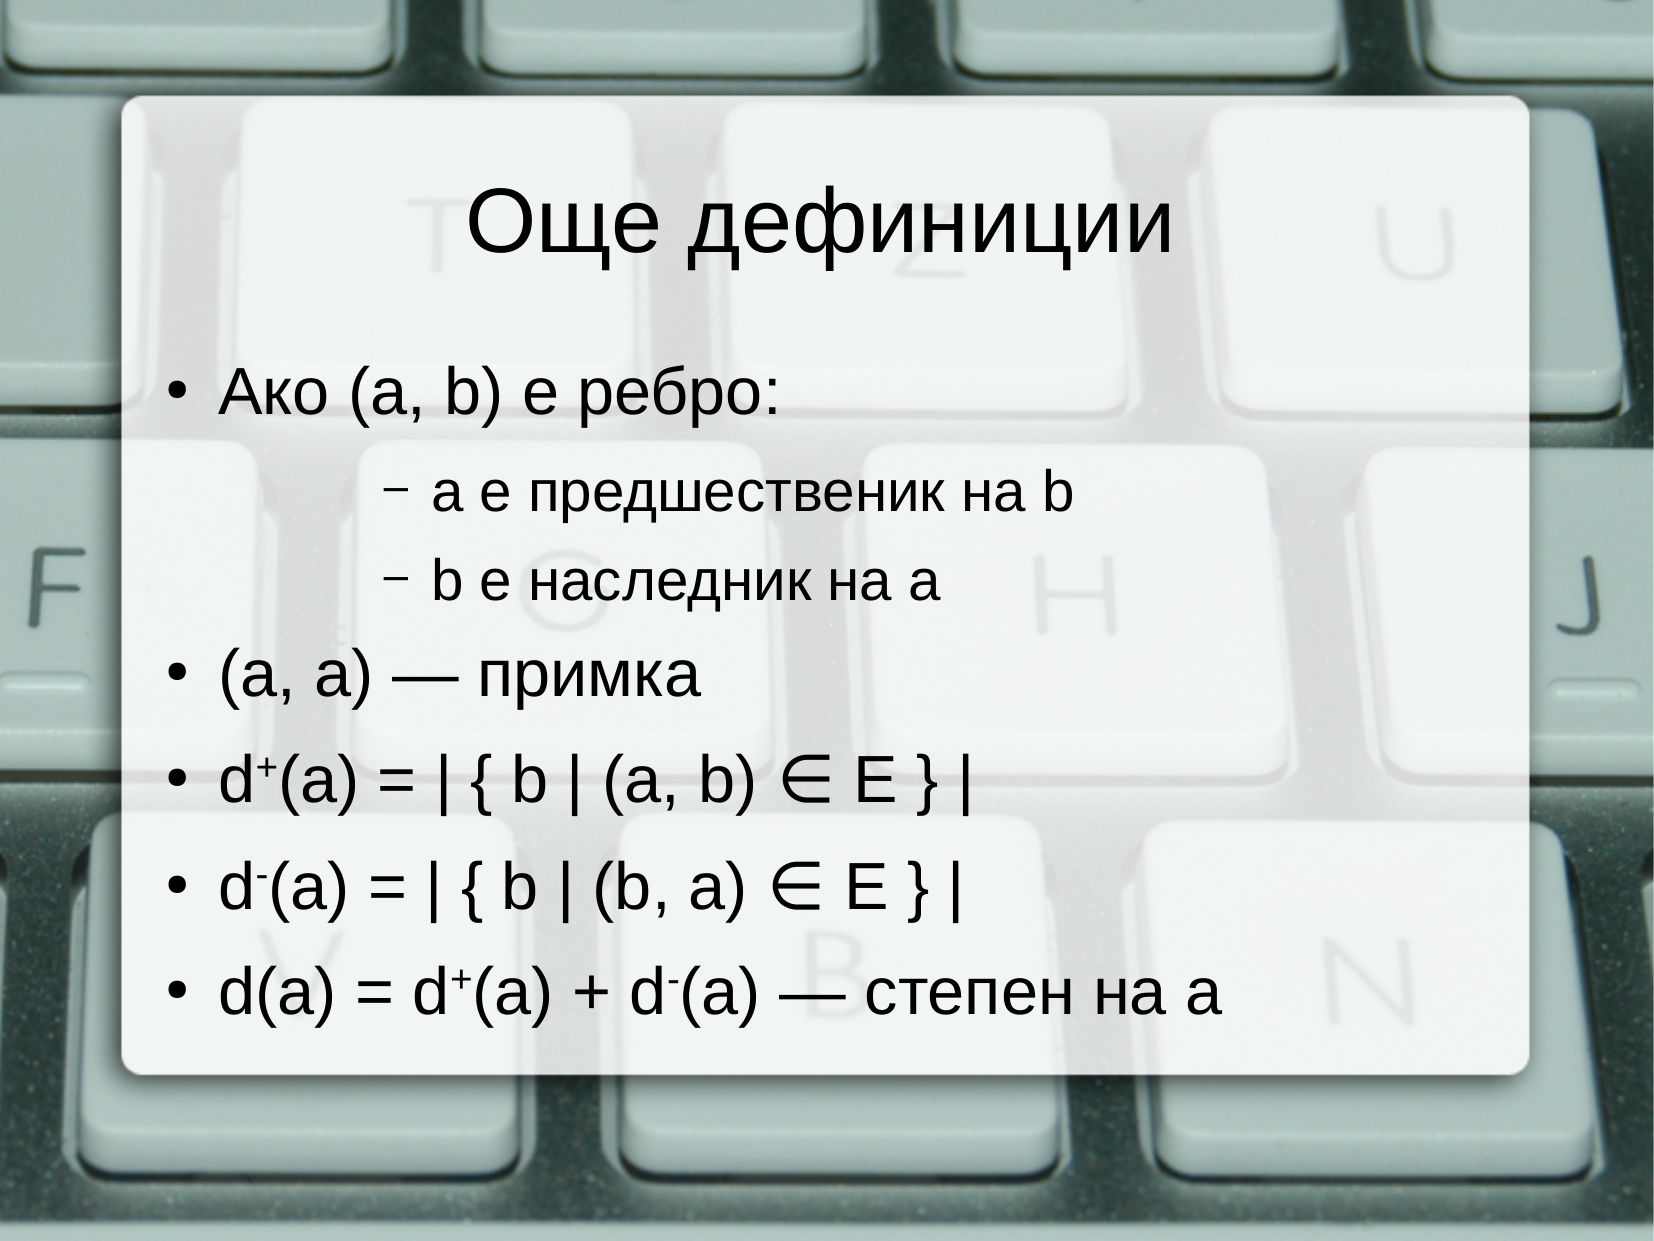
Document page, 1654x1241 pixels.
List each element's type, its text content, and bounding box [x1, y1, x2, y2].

picture [0, 0, 1654, 1241]
list Ако (a, b) е ребро: a е предшественик на b b е наследник на a (a, a) — примка d+(a) = | { b | (a, b) ∈ E } | d-(a) = | { b | (b, a) ∈ E } | d(a) = d+(a) + d-(a) — степен на a [147, 354, 1506, 1074]
title Още дефиниции [135, 117, 1506, 325]
